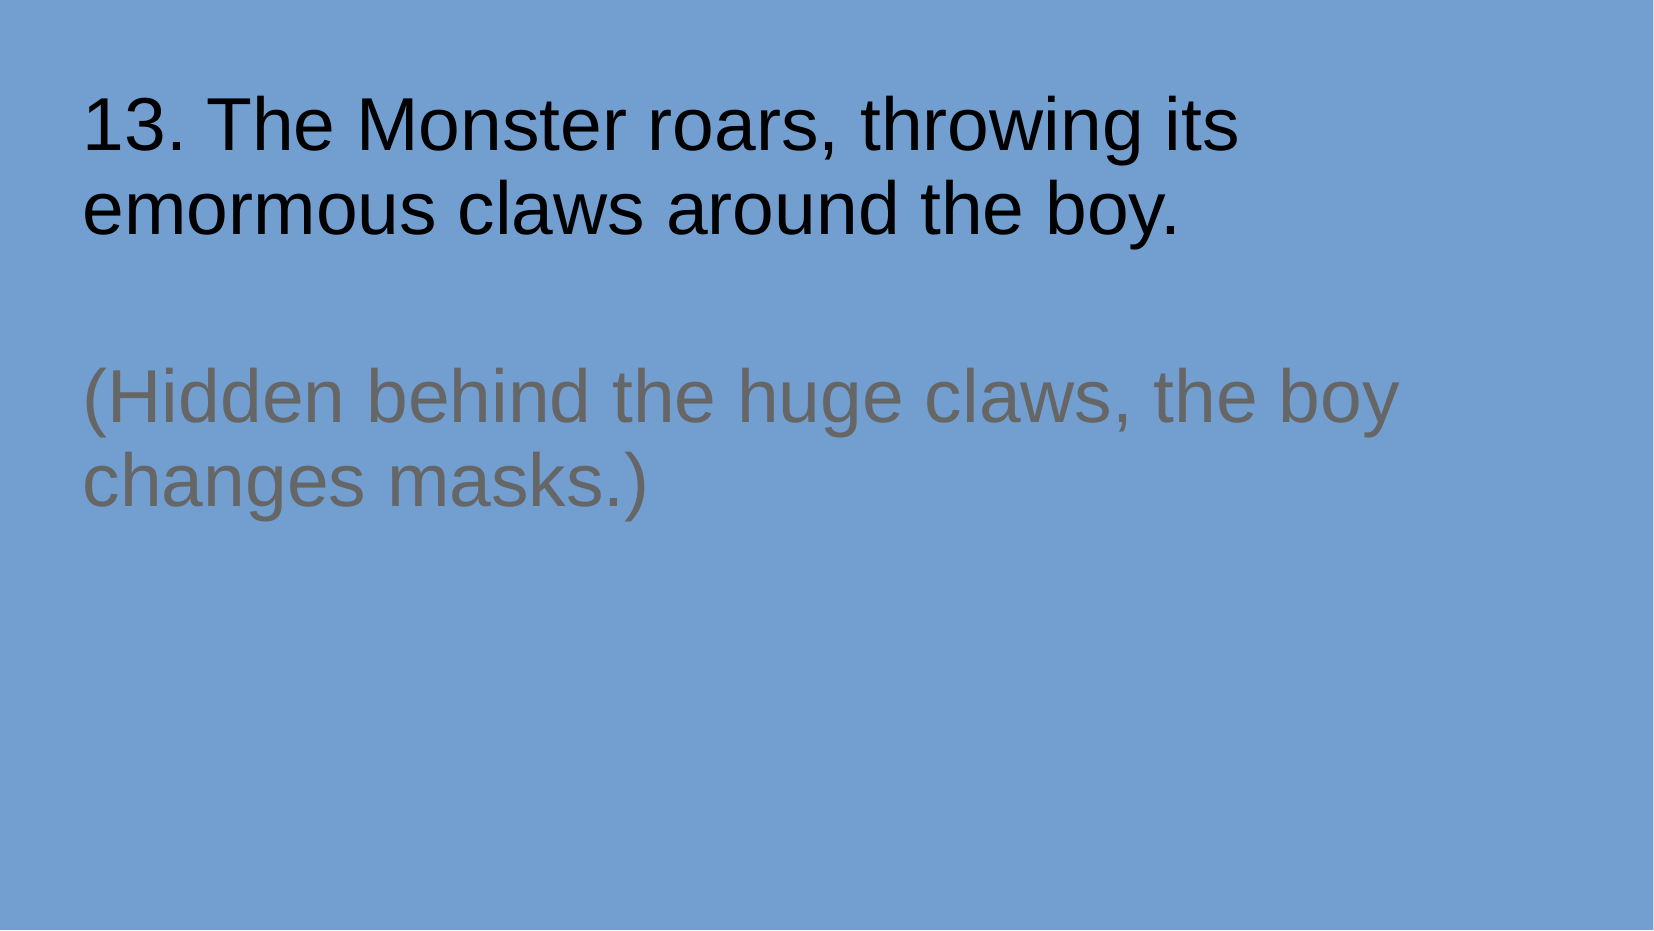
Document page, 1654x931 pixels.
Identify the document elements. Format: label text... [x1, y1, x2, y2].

list 13. The Monster roars, throwing its emormous claws around the boy. (Hidden behind the huge claws, the boy changes masks.) [82, 82, 1571, 623]
